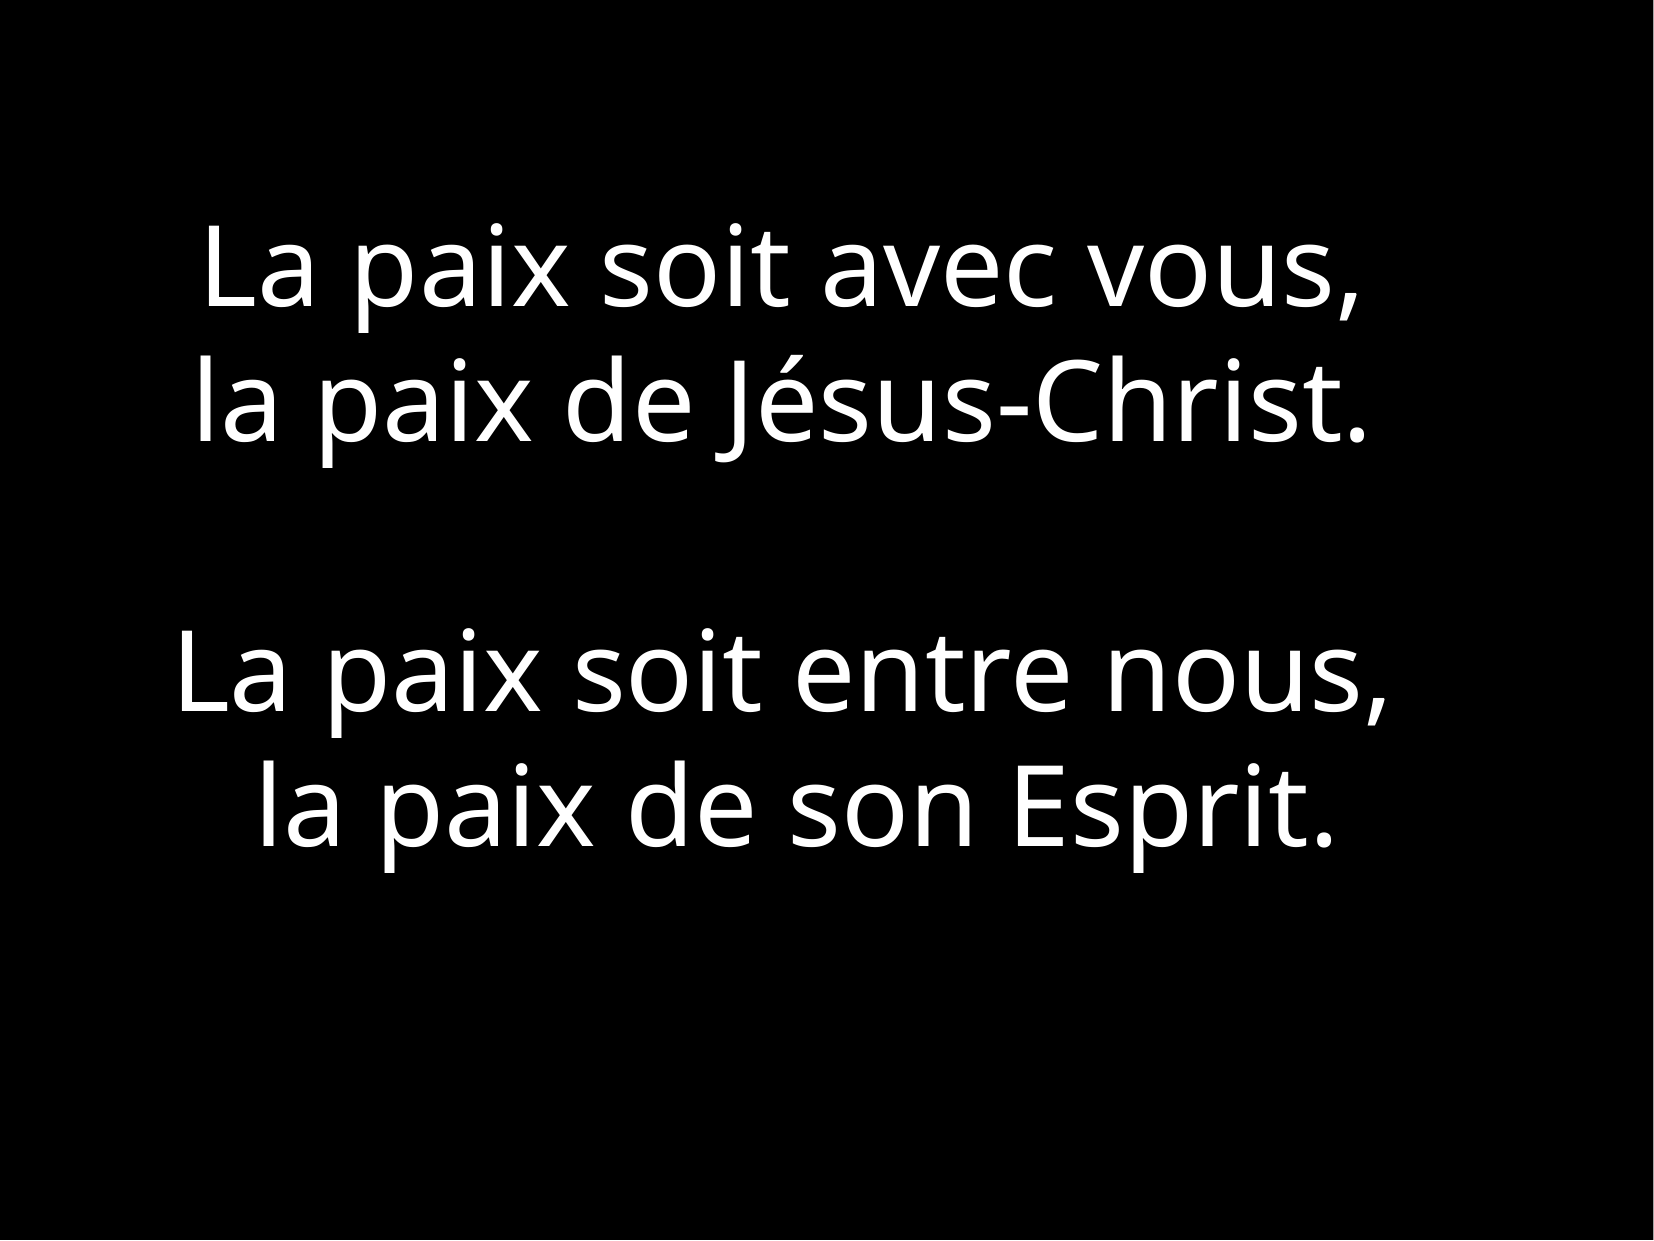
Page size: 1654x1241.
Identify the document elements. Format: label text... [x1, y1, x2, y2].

text_box La paix soit avec vous, la paix de Jésus-Christ. La paix soit entre nous, la paix de son Esprit. [88, 88, 1507, 975]
